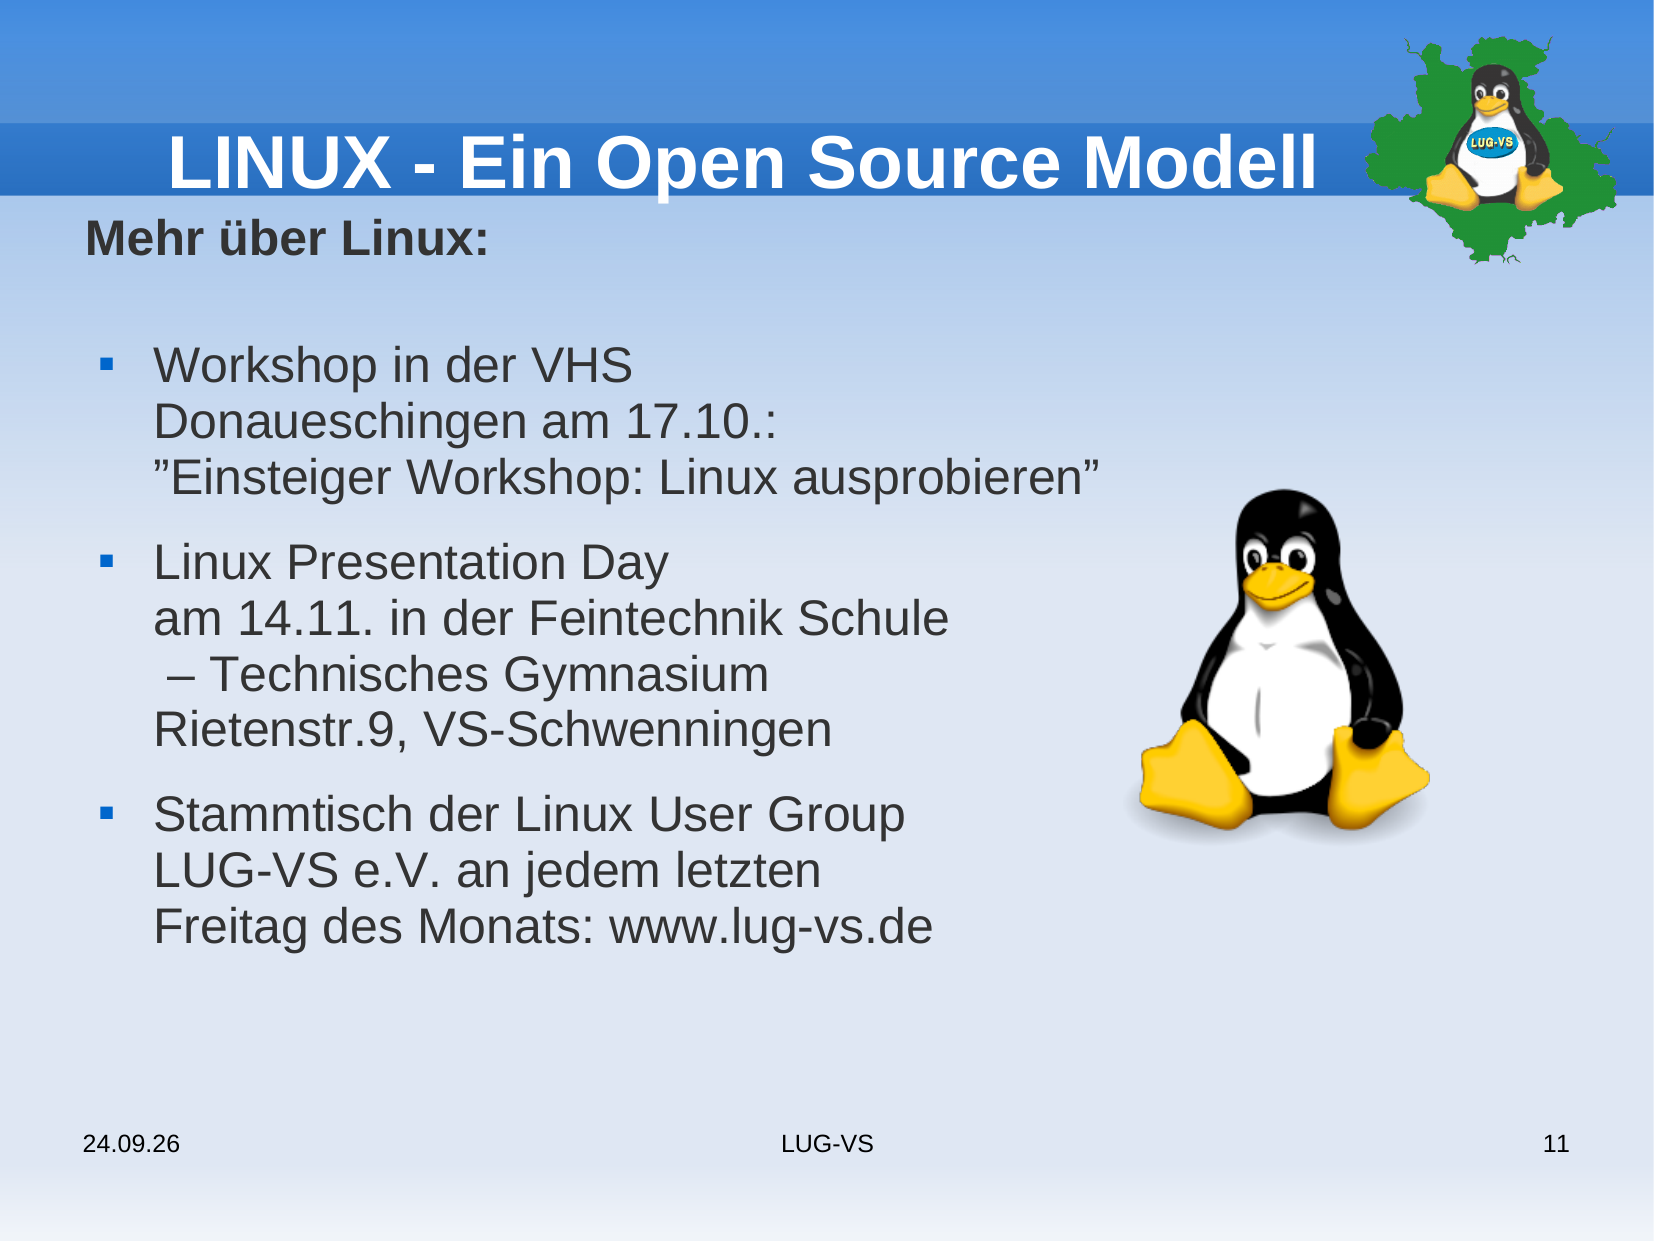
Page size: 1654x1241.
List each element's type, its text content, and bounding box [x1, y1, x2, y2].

text_box Mehr über Linux: [14, 209, 981, 266]
picture [0, 0, 1654, 1241]
list Workshop in der VHS Donaueschingen am 17.10.: ”Einsteiger Workshop: Linux ausprobieren” Linux Presentation Day am 14.11. in der Feintechnik Schule – Technisches Gymnasium Rietenstr.9, VS-Schwenningen Stammtisch der Linux User Group LUG-VS e.V. an jedem letzten Freitag des Monats: www.lug-vs.de [82, 337, 1571, 1109]
title LINUX - Ein Open Source Modell [0, 59, 1489, 267]
